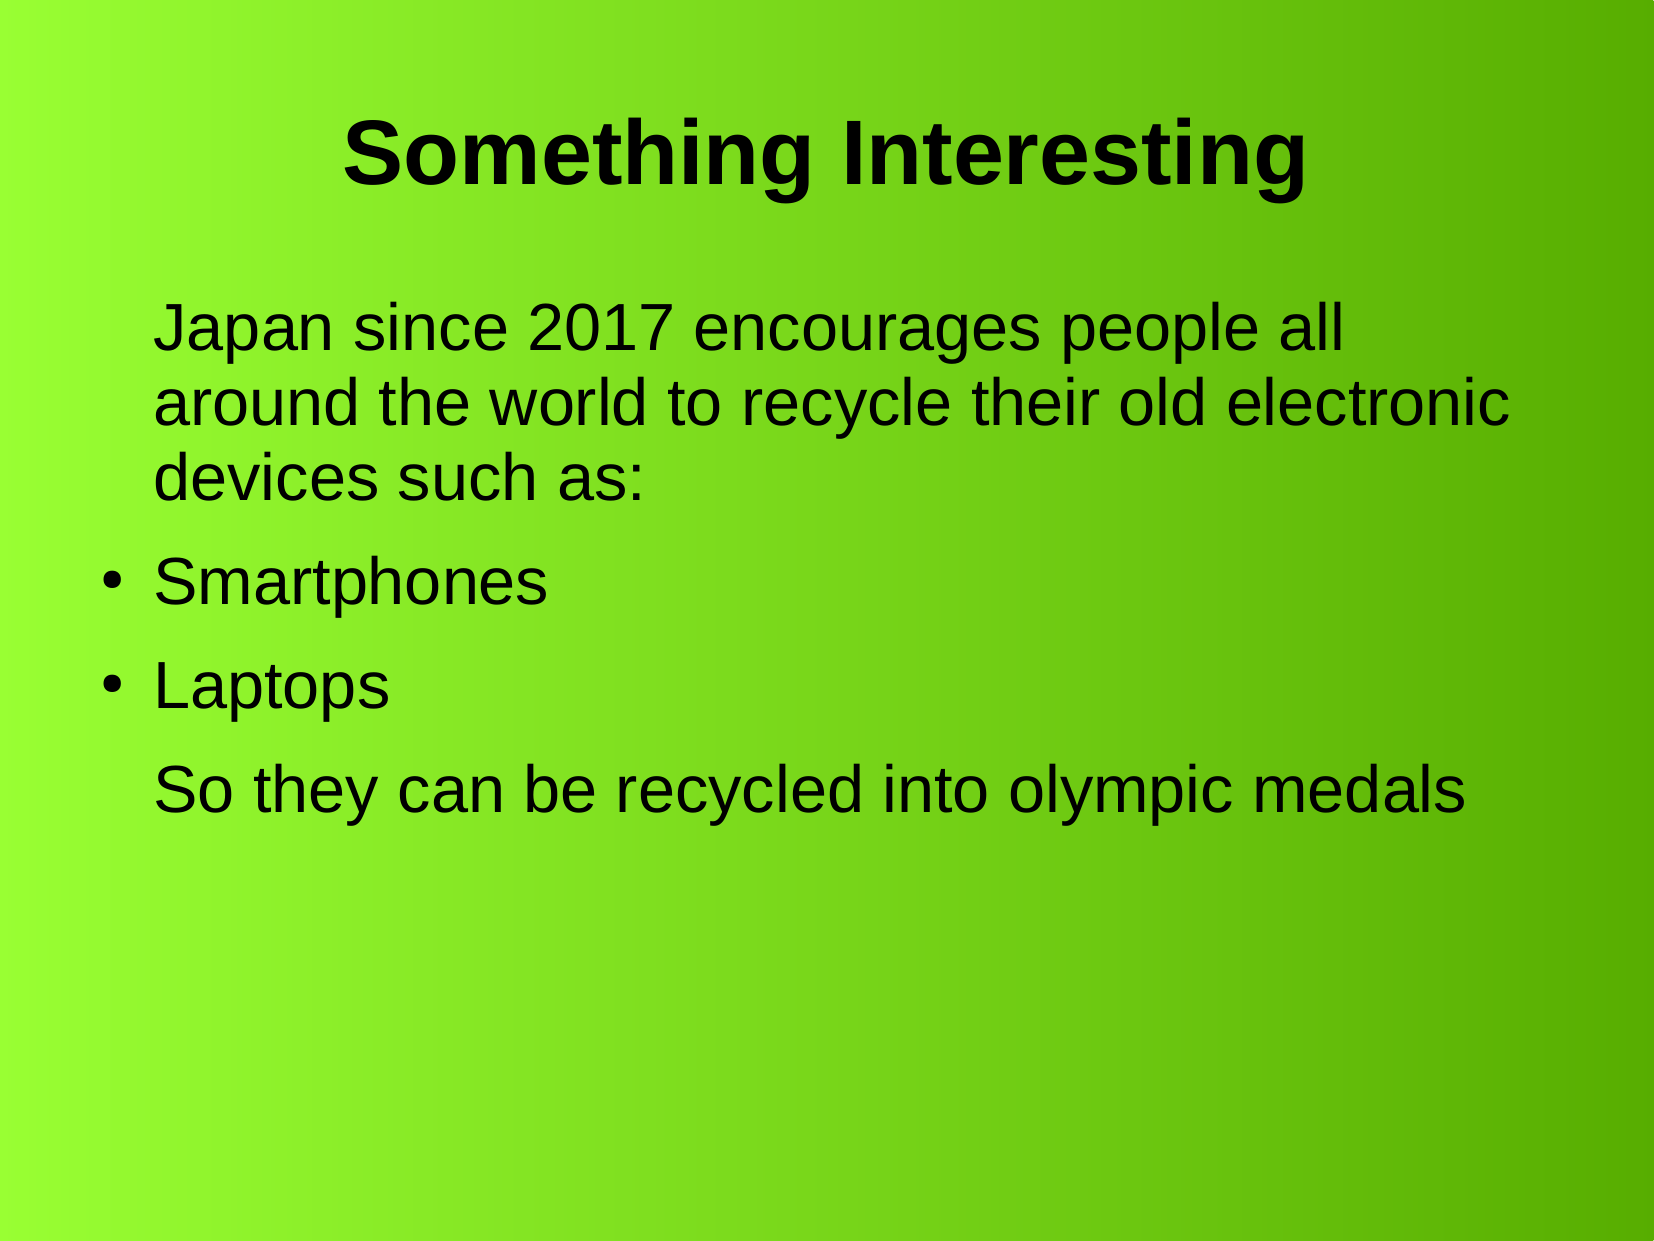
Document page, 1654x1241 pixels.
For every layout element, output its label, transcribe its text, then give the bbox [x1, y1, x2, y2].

title Something Interesting [82, 49, 1571, 257]
list Japan since 2017 encourages people all around the world to recycle their old electronic devices such as: Smartphones Laptops So they can be recycled into olympic medals [82, 290, 1571, 1109]
